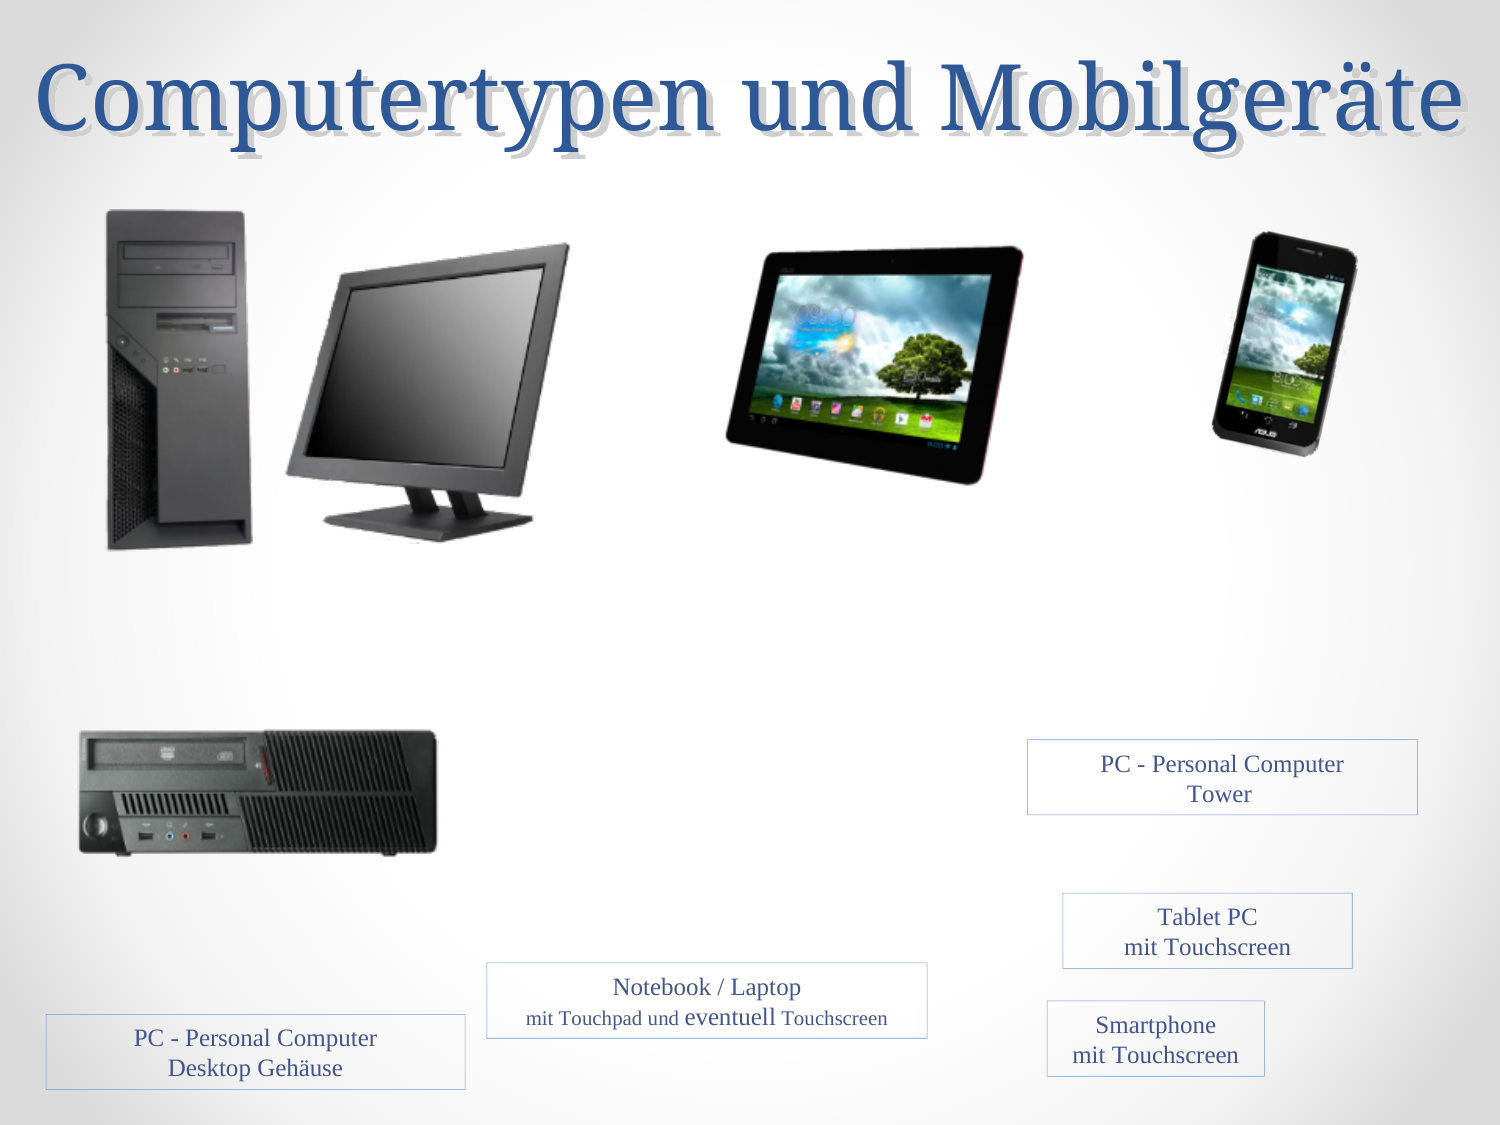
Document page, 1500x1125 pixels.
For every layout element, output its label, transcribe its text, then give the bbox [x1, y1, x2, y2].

title Computertypen und Mobilgeräte [17, 20, 1483, 157]
text_box Smartphone mit Touchscreen [1047, 1000, 1265, 1077]
text_box Tablet PC mit Touchscreen [1062, 893, 1353, 969]
text_box Notebook / Laptop mit Touchpad und eventuell Touchscreen [486, 962, 928, 1039]
picture [0, 0, 1500, 1125]
text_box PC - Personal Computer Desktop Gehäuse [46, 1014, 466, 1090]
text_box PC - Personal Computer Tower [1027, 739, 1418, 815]
